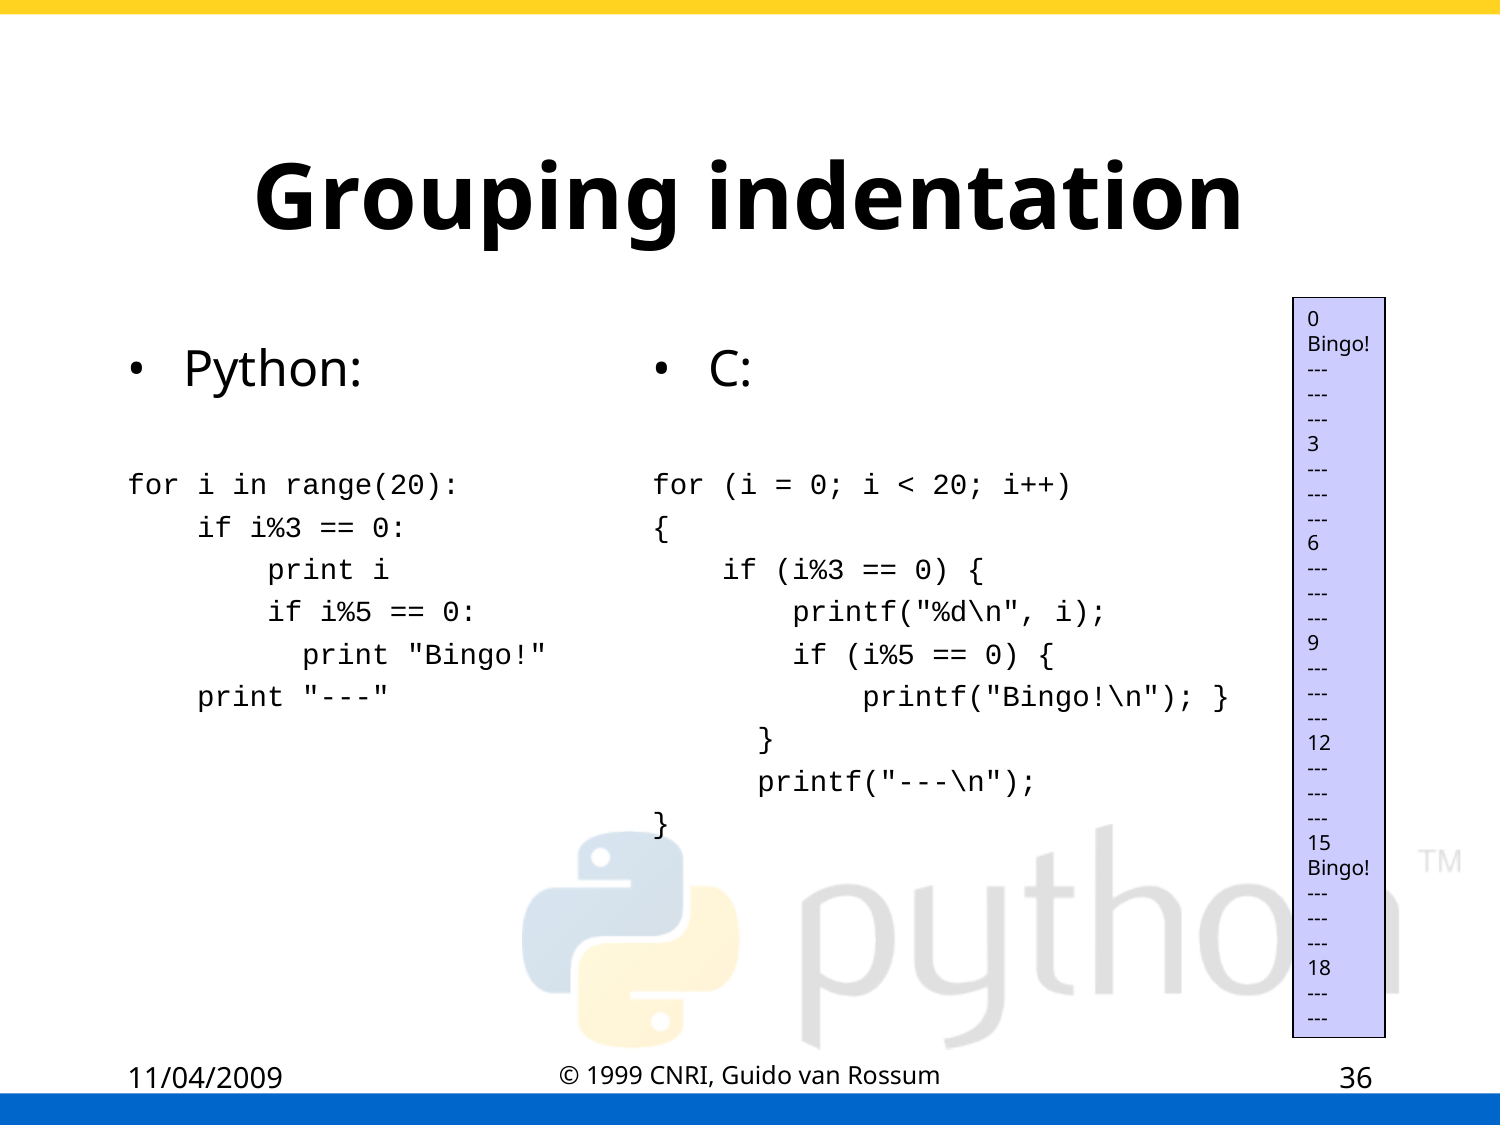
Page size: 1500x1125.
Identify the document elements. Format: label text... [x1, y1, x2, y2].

title Grouping indentation [87, 99, 1413, 288]
list Python: for i in range(20): if i%3 == 0: print i if i%5 == 0: print "Bingo!" print "---" [112, 324, 588, 1001]
list C: for (i = 0; i < 20; i++) { if (i%3 == 0) { printf("%d\n", i); if (i%5 == 0) { printf("Bingo!\n"); } } printf("---\n"); } [637, 324, 1263, 1001]
text_box 0 Bingo! --- --- --- 3 --- --- --- 6 --- --- --- 9 --- --- --- 12 --- --- --- 15 Bingo! --- --- --- 18 --- --- [1292, 297, 1385, 1038]
